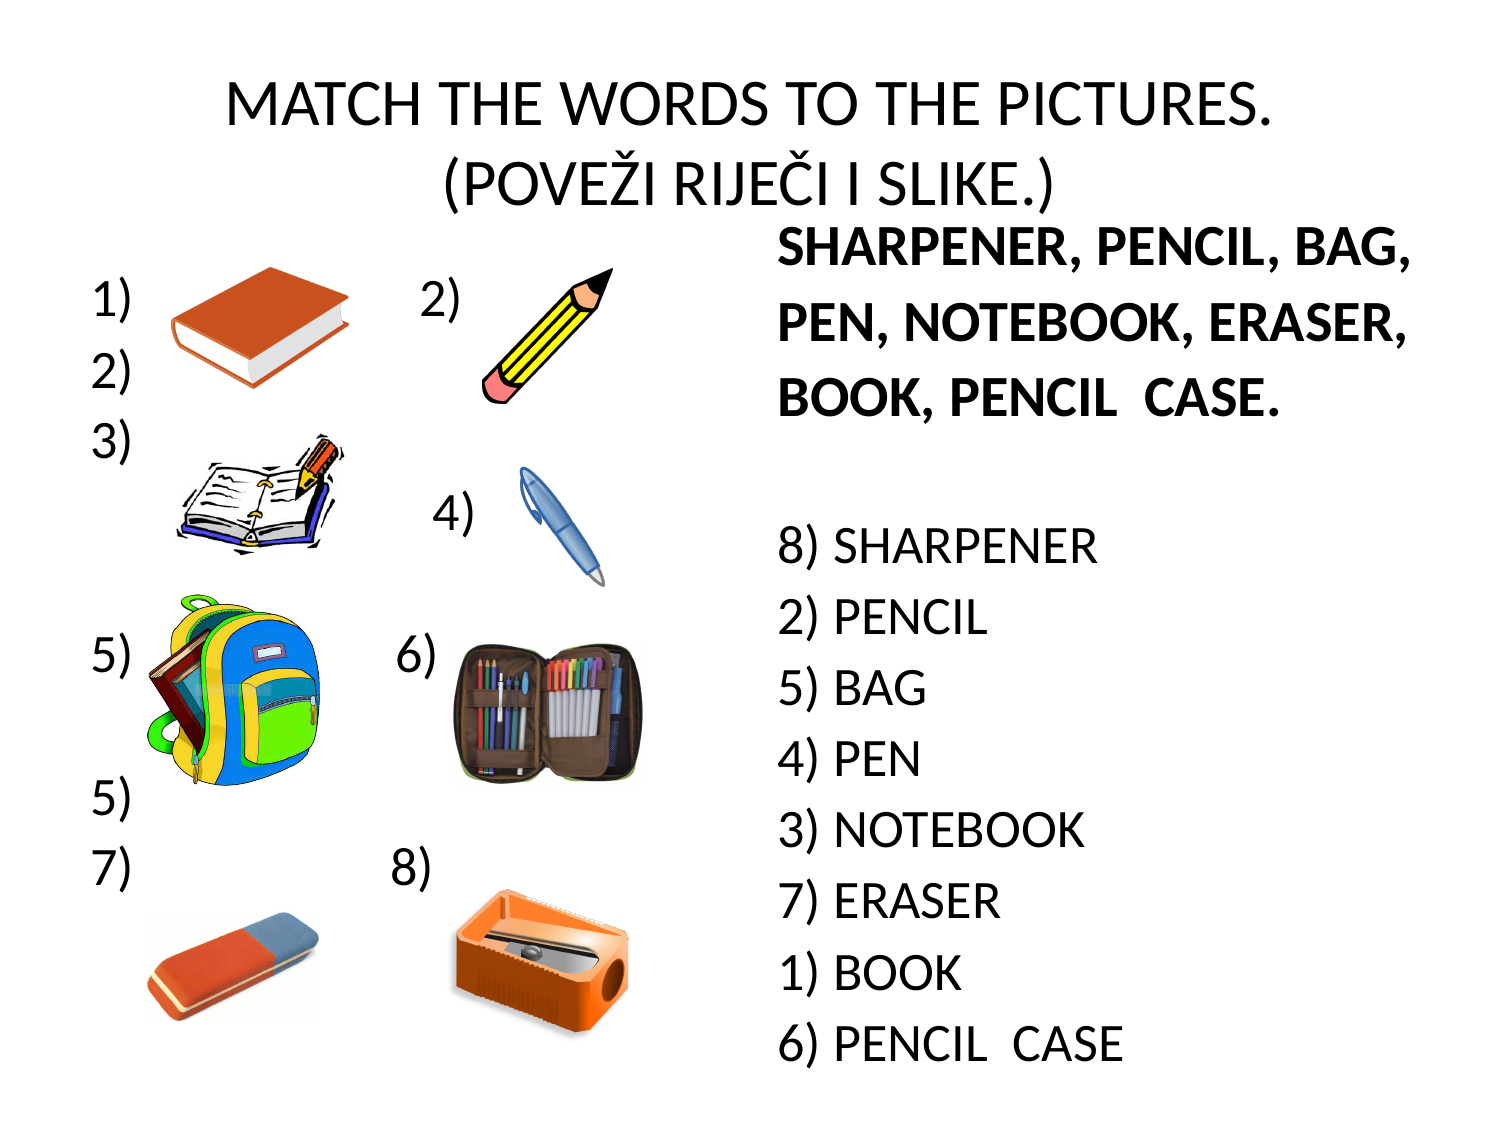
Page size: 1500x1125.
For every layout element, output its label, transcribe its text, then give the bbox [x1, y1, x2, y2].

picture [442, 881, 633, 1051]
picture [452, 642, 644, 786]
list 2) 3) 4) 6) 7) 8) [75, 262, 738, 1005]
picture [482, 268, 613, 404]
picture [490, 457, 633, 599]
list SHARPENER, PENCIL, BAG, PEN, NOTEBOOK, ERASER, BOOK, PENCIL CASE. 8) SHARPENER 2) PENCIL 5) BAG 4) PEN 3) NOTEBOOK 7) ERASER 1) BOOK 6) PENCIL CASE [762, 208, 1483, 1106]
title MATCH THE WORDS TO THE PICTURES. (POVEŽI RIJEČI I SLIKE.) [75, 45, 1426, 233]
picture [171, 267, 349, 389]
picture [143, 910, 320, 1022]
picture [175, 432, 345, 556]
picture [147, 594, 320, 786]
